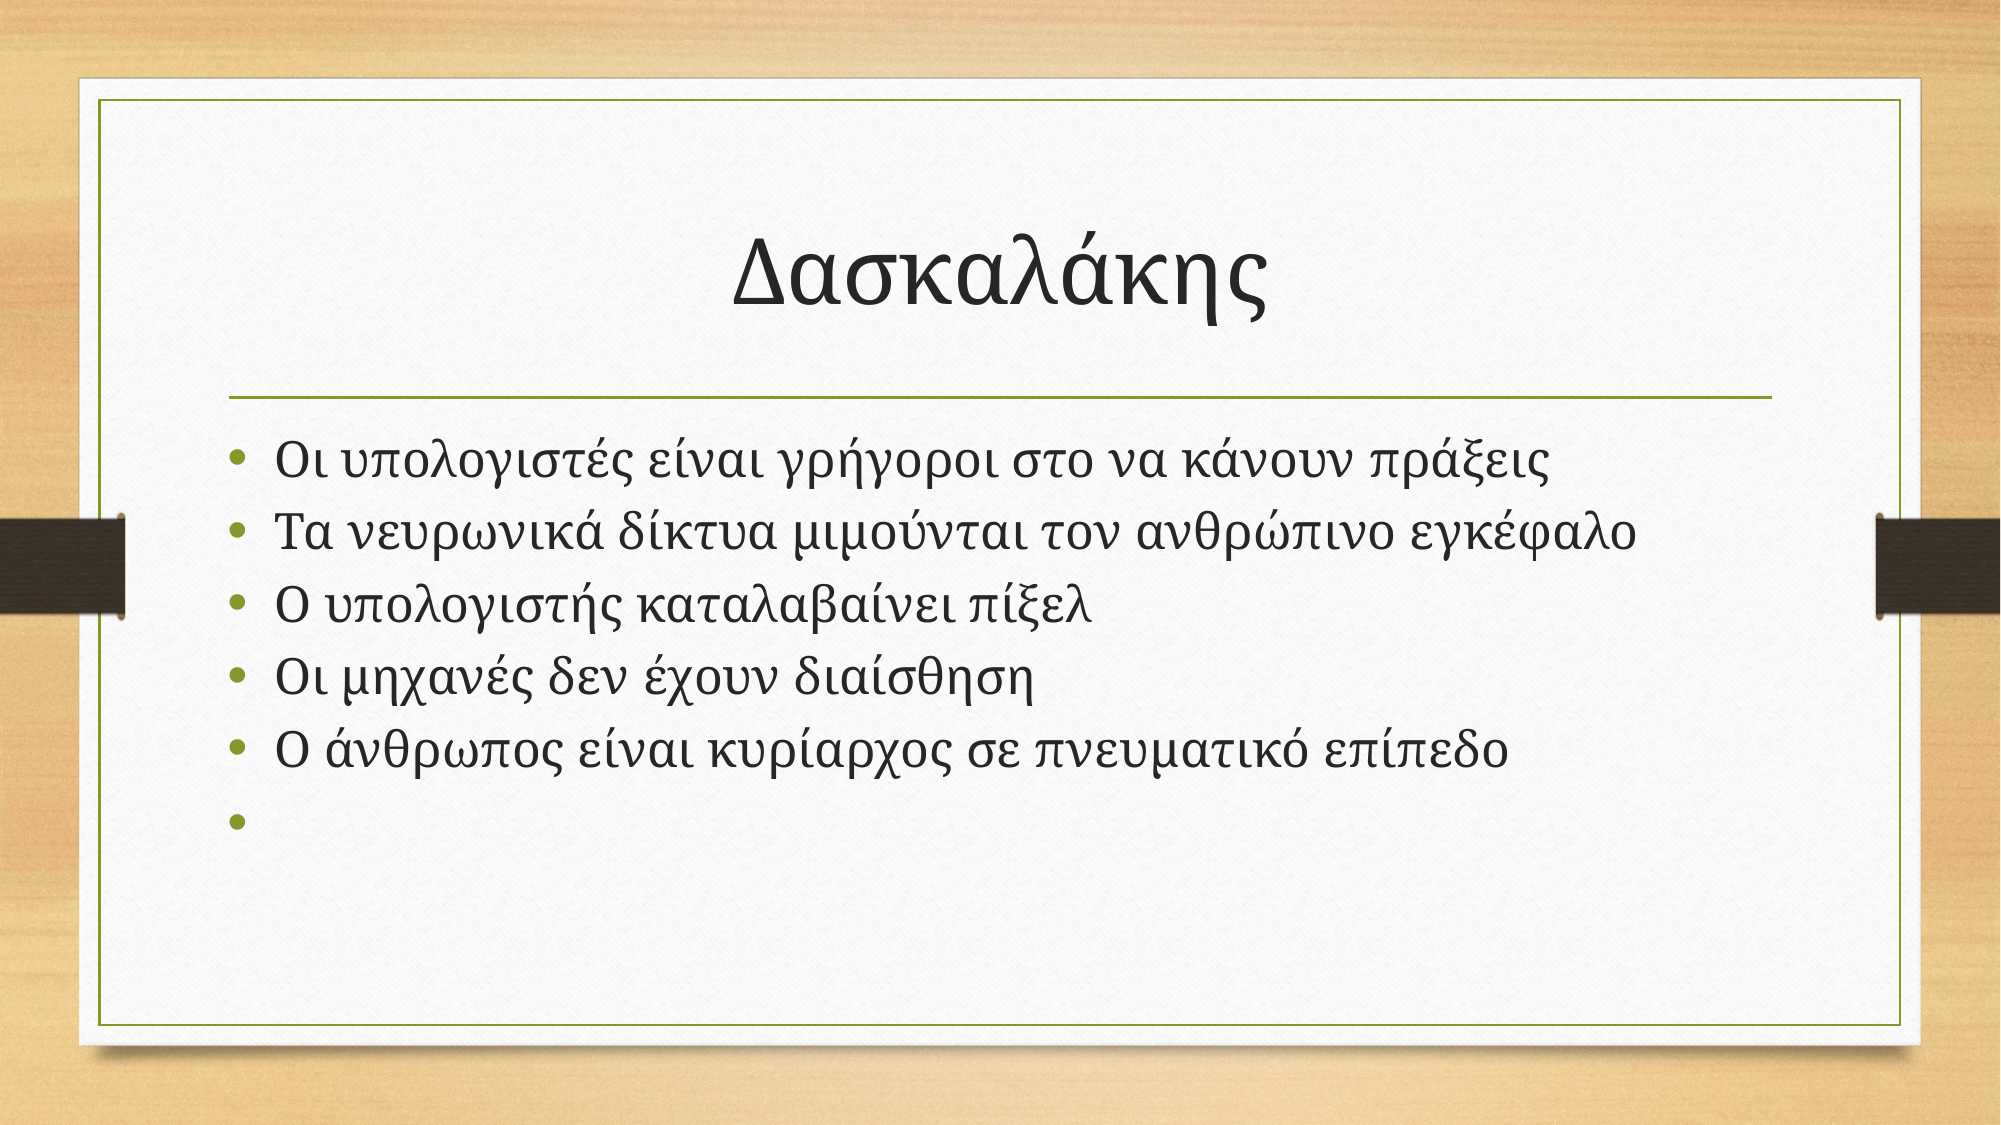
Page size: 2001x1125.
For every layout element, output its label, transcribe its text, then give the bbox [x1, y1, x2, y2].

list Οι υπολογιστές είναι γρήγοροι στο να κάνουν πράξεις Τα νευρωνικά δίκτυα μιμούνται τον ανθρώπινο εγκέφαλο Ο υπολογιστής καταλαβαίνει πίξελ Οι μηχανές δεν έχουν διαίσθηση Ο άνθρωπος είναι κυρίαρχος σε πνευματικό επίπεδο [212, 419, 1788, 964]
title Δασκαλάκης [212, 161, 1788, 376]
